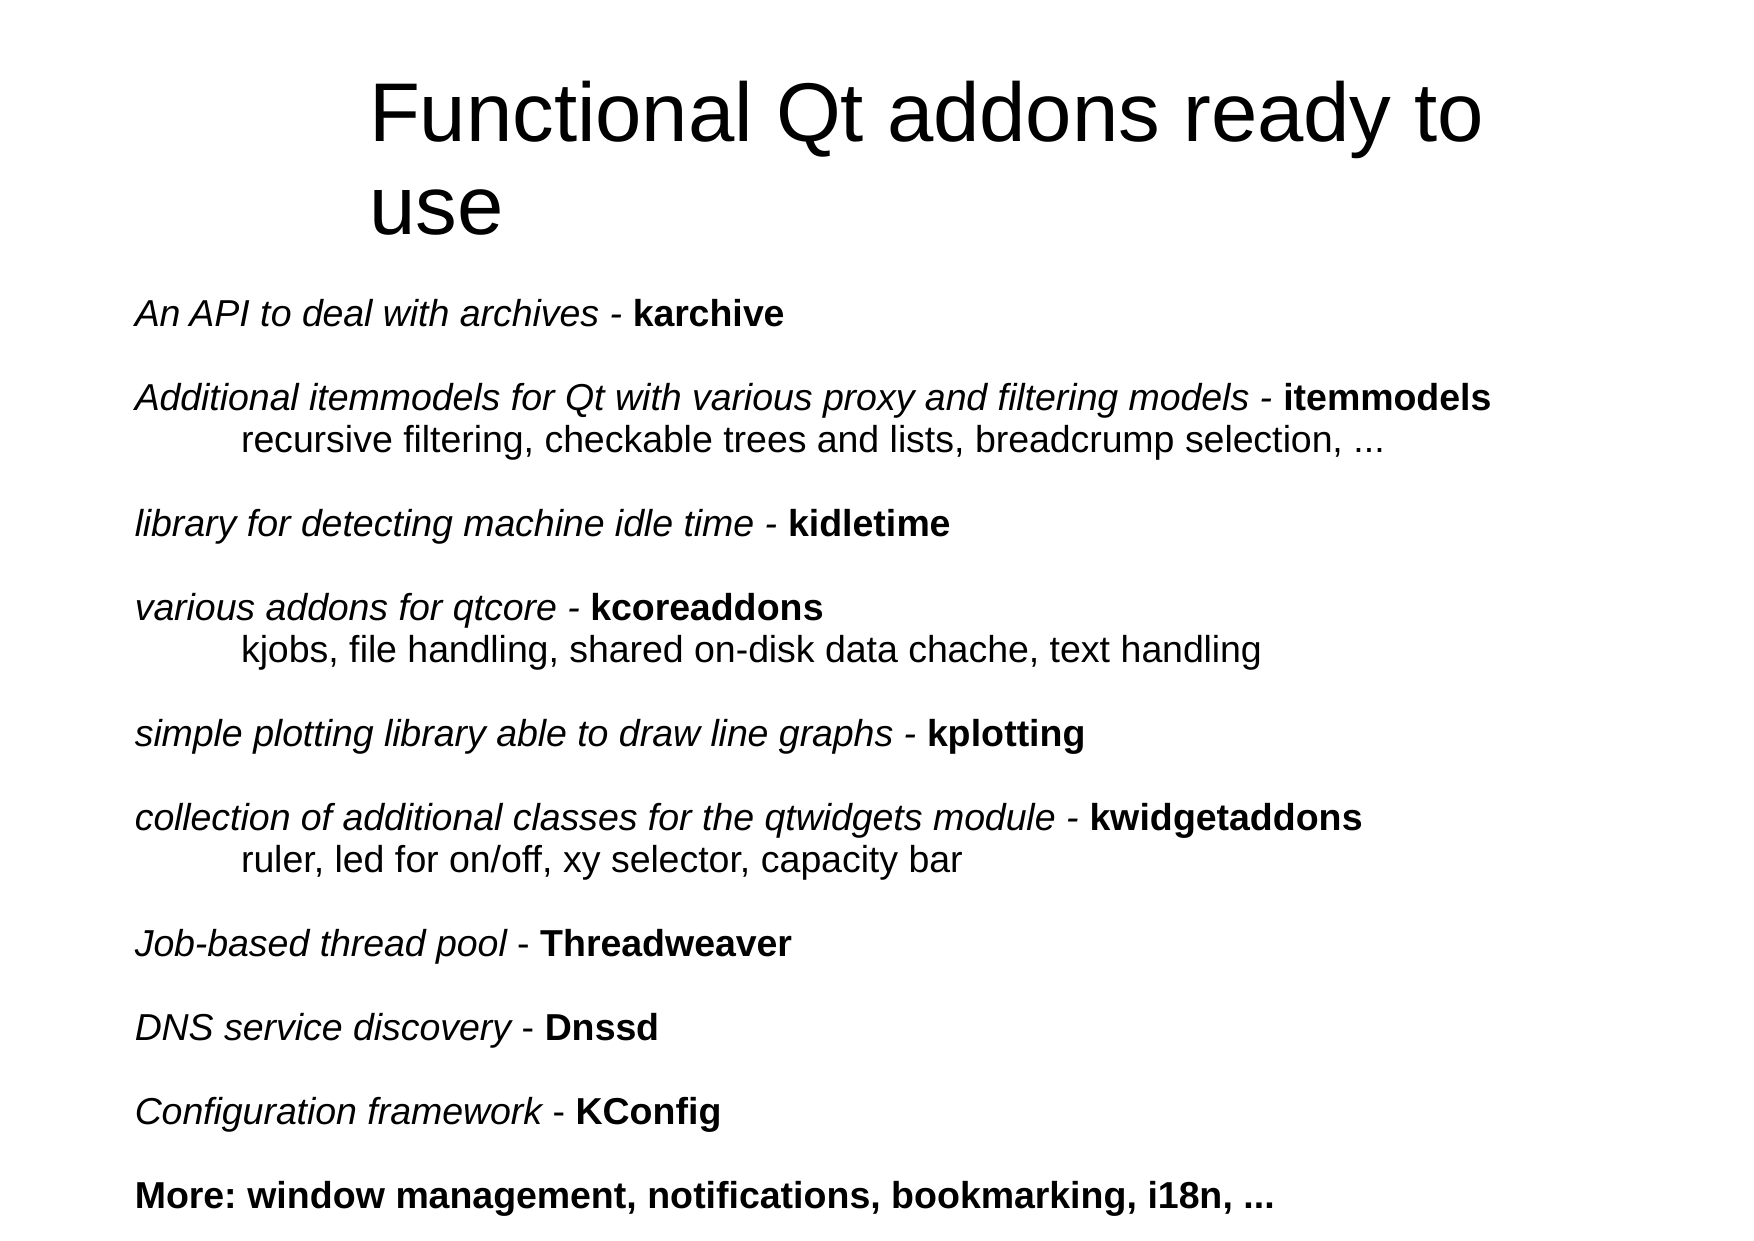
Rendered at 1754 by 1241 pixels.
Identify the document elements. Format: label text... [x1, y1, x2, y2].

text_box An API to deal with archives - karchive Additional itemmodels for Qt with various proxy and filtering models - itemmodels recursive filtering, checkable trees and lists, breadcrump selection, ... library for detecting machine idle time - kidletime various addons for qtcore - kcoreaddons kjobs, file handling, shared on-disk data chache, text handling simple plotting library able to draw line graphs - kplotting collection of additional classes for the qtwidgets module - kwidgetaddons ruler, led for on/off, xy selector, capacity bar Job-based thread pool - Threadweaver DNS service discovery - Dnssd Configuration framework - KConfig More: window management, notifications, bookmarking, i18n, ... [120, 285, 1649, 1216]
text_box Functional Qt addons ready to use [354, 59, 1653, 184]
